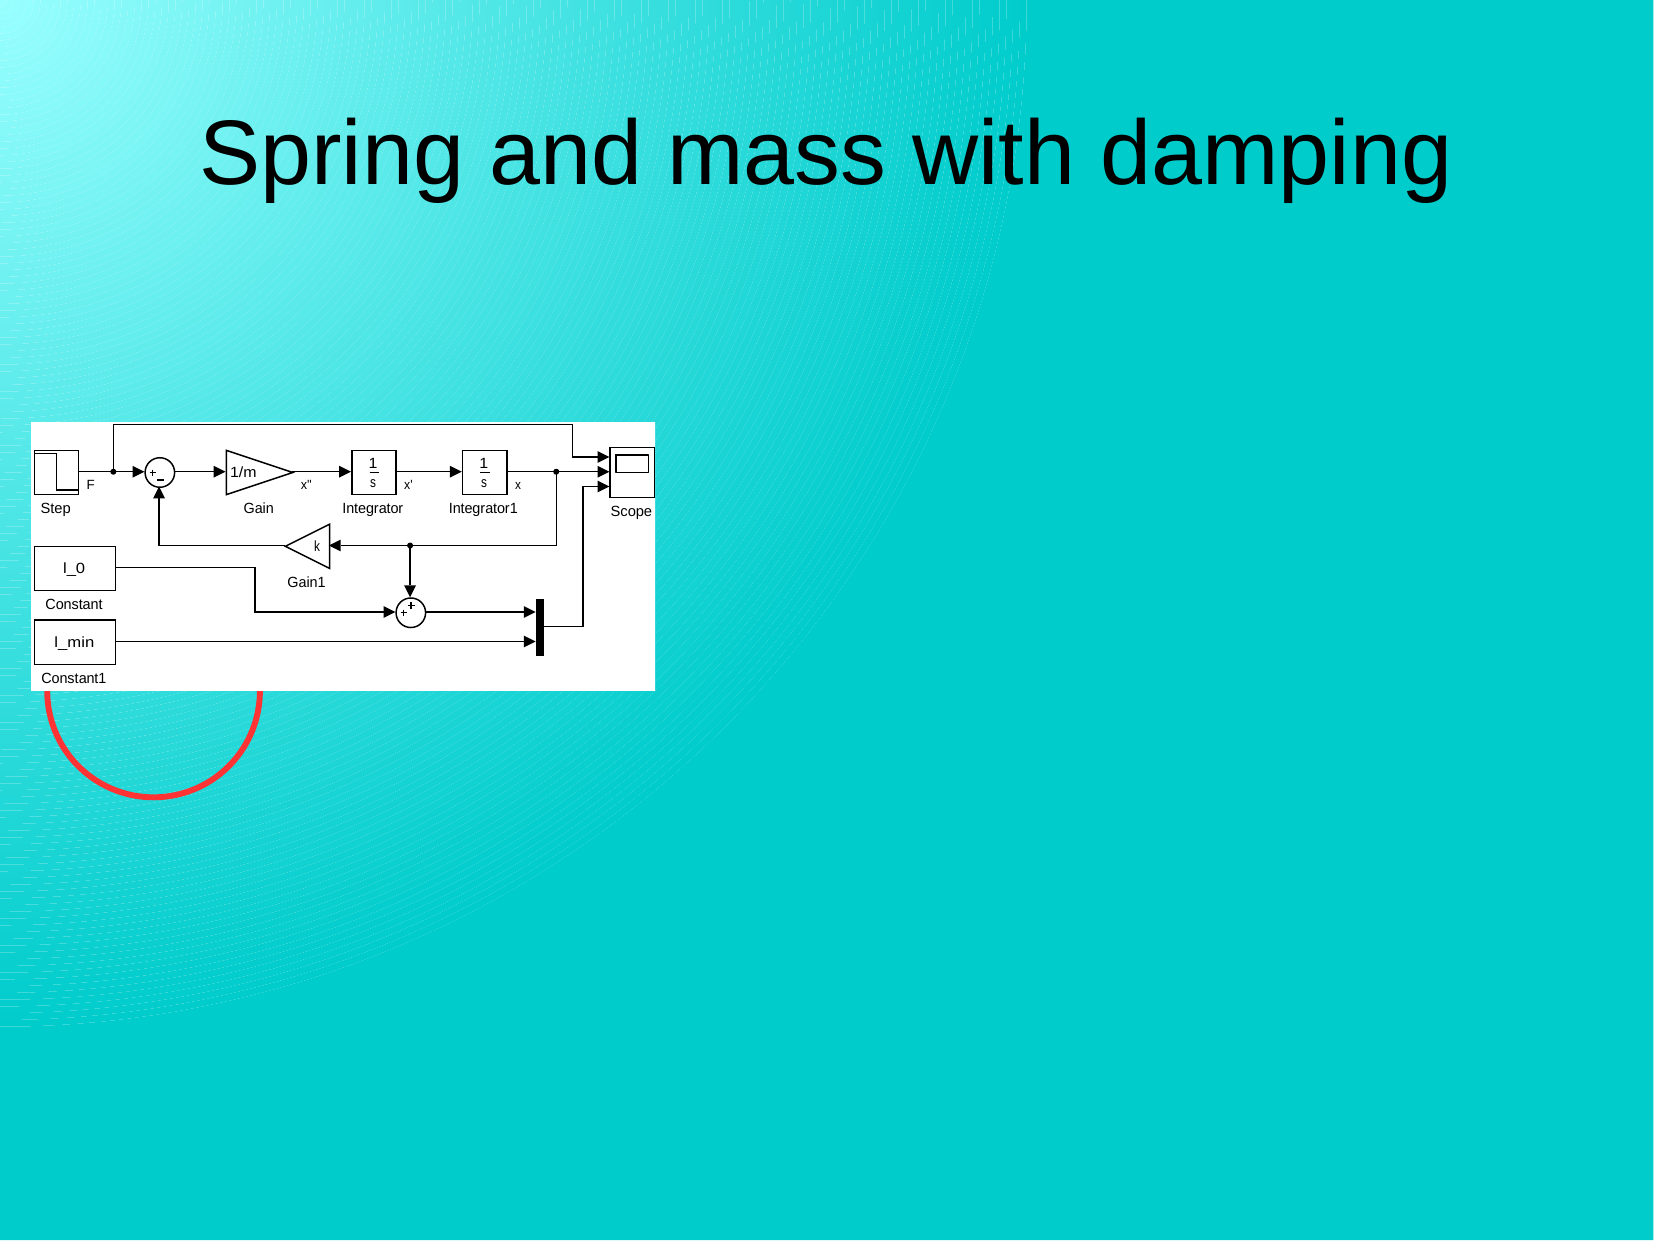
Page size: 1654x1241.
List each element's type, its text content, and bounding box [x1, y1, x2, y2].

title Spring and mass with damping [82, 49, 1571, 257]
picture [30, 421, 656, 691]
